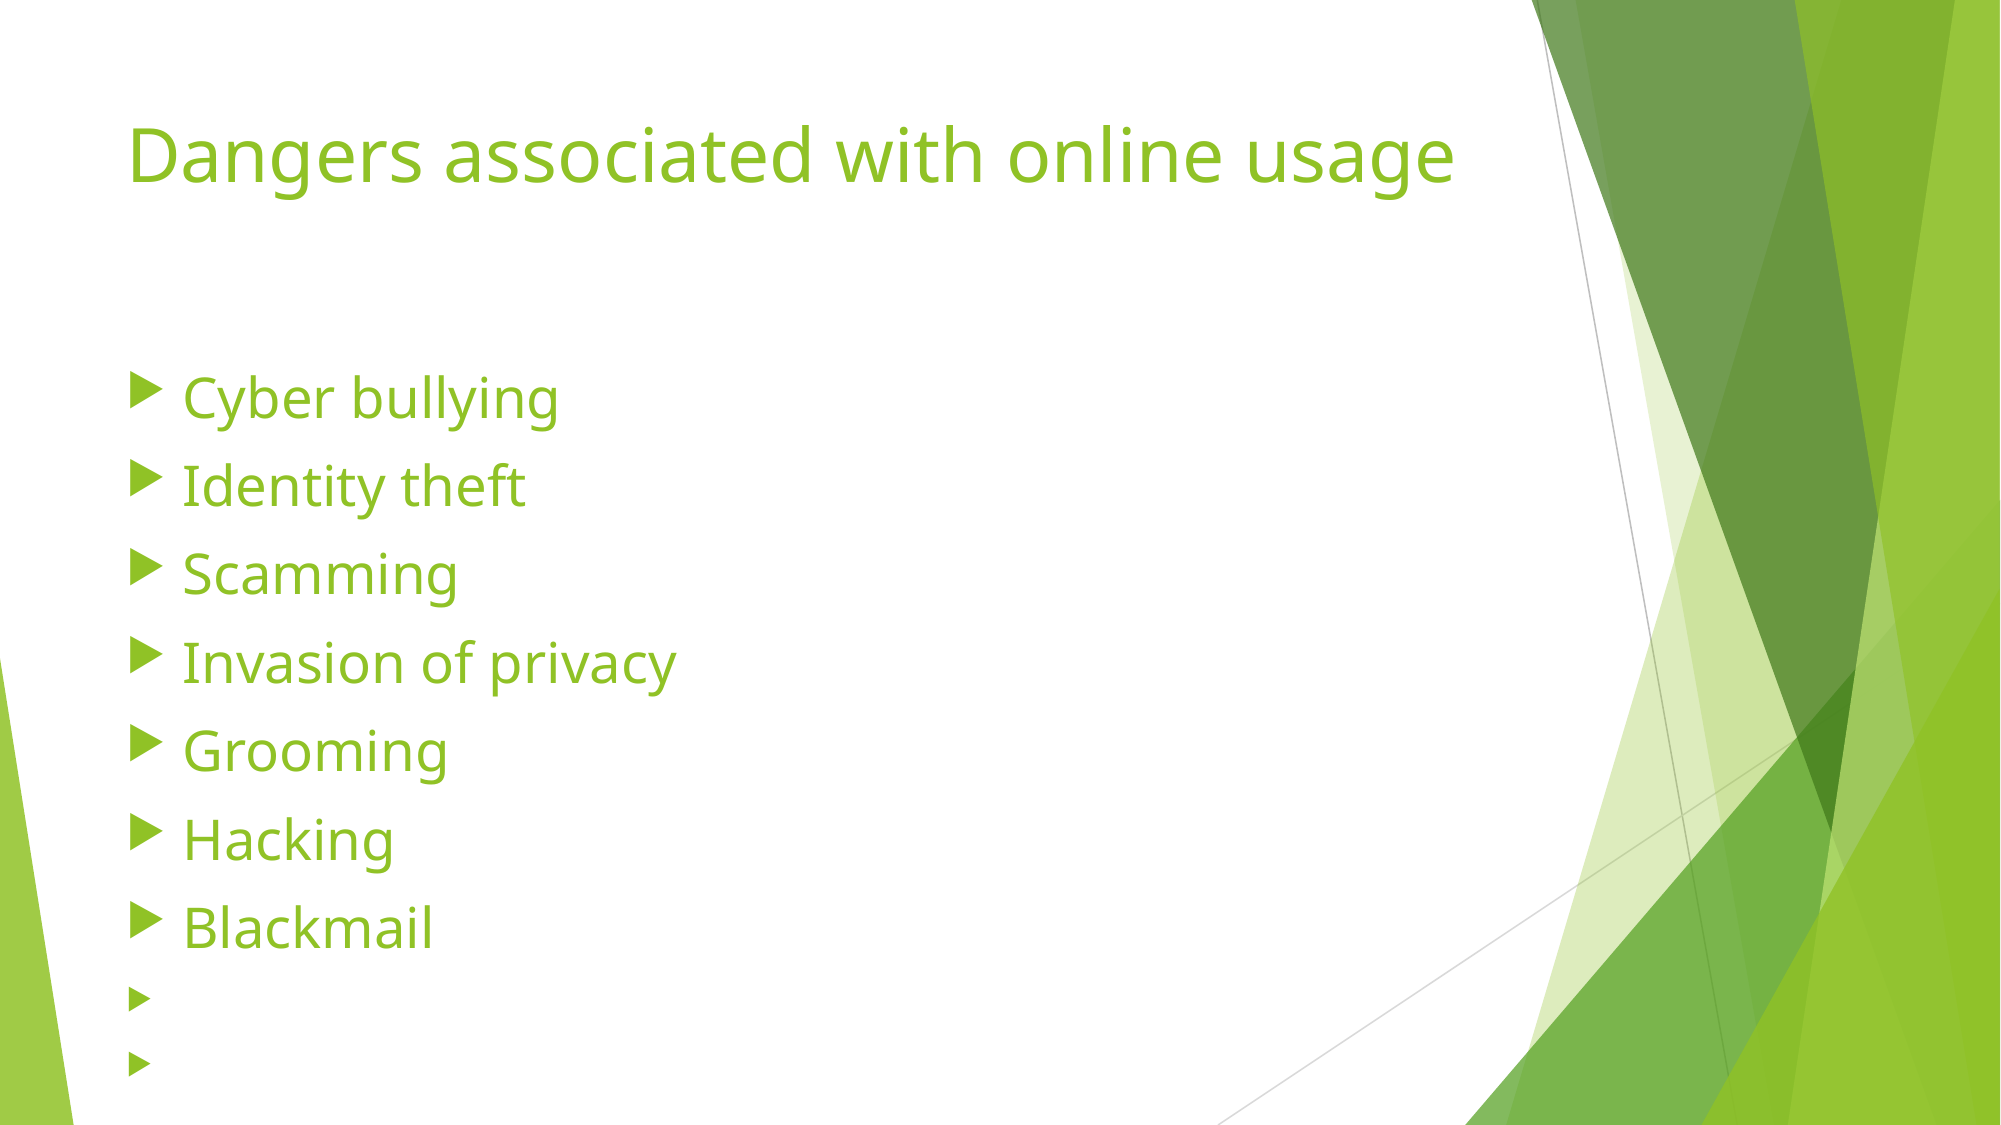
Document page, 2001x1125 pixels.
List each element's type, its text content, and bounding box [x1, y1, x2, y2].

list Cyber bullying Identity theft Scamming Invasion of privacy Grooming Hacking Blackmail [111, 354, 751, 992]
title Dangers associated with online usage [111, 99, 1522, 298]
